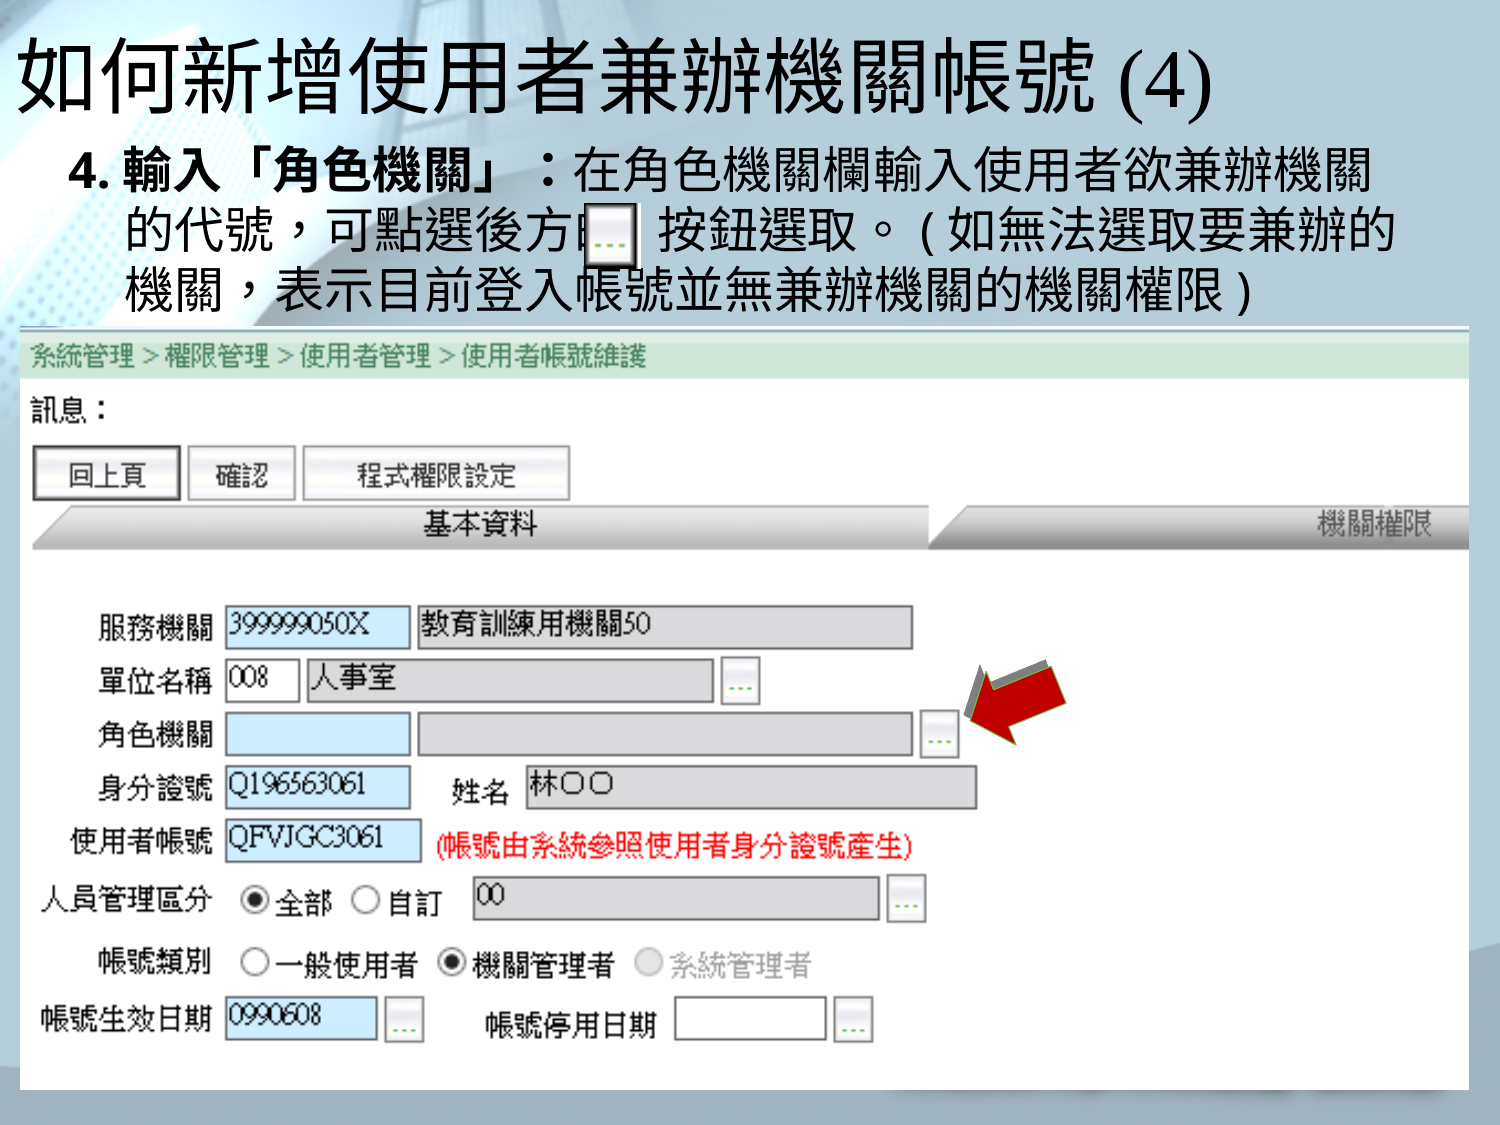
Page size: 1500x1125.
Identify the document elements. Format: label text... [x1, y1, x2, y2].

text_box 4.輸入「角色機關」：在角色機關欄輸入使用者欲兼辦機關的代號，可點選後方的 按鈕選取。(如無法選取要兼辦的機關，表示目前登入帳號並無兼辦機關的機關權限) [53, 131, 1435, 327]
title 如何新增使用者兼辦機關帳號(4) [0, 0, 1500, 149]
text_box [970, 666, 1067, 746]
picture [584, 203, 641, 269]
picture [20, 326, 1469, 1090]
